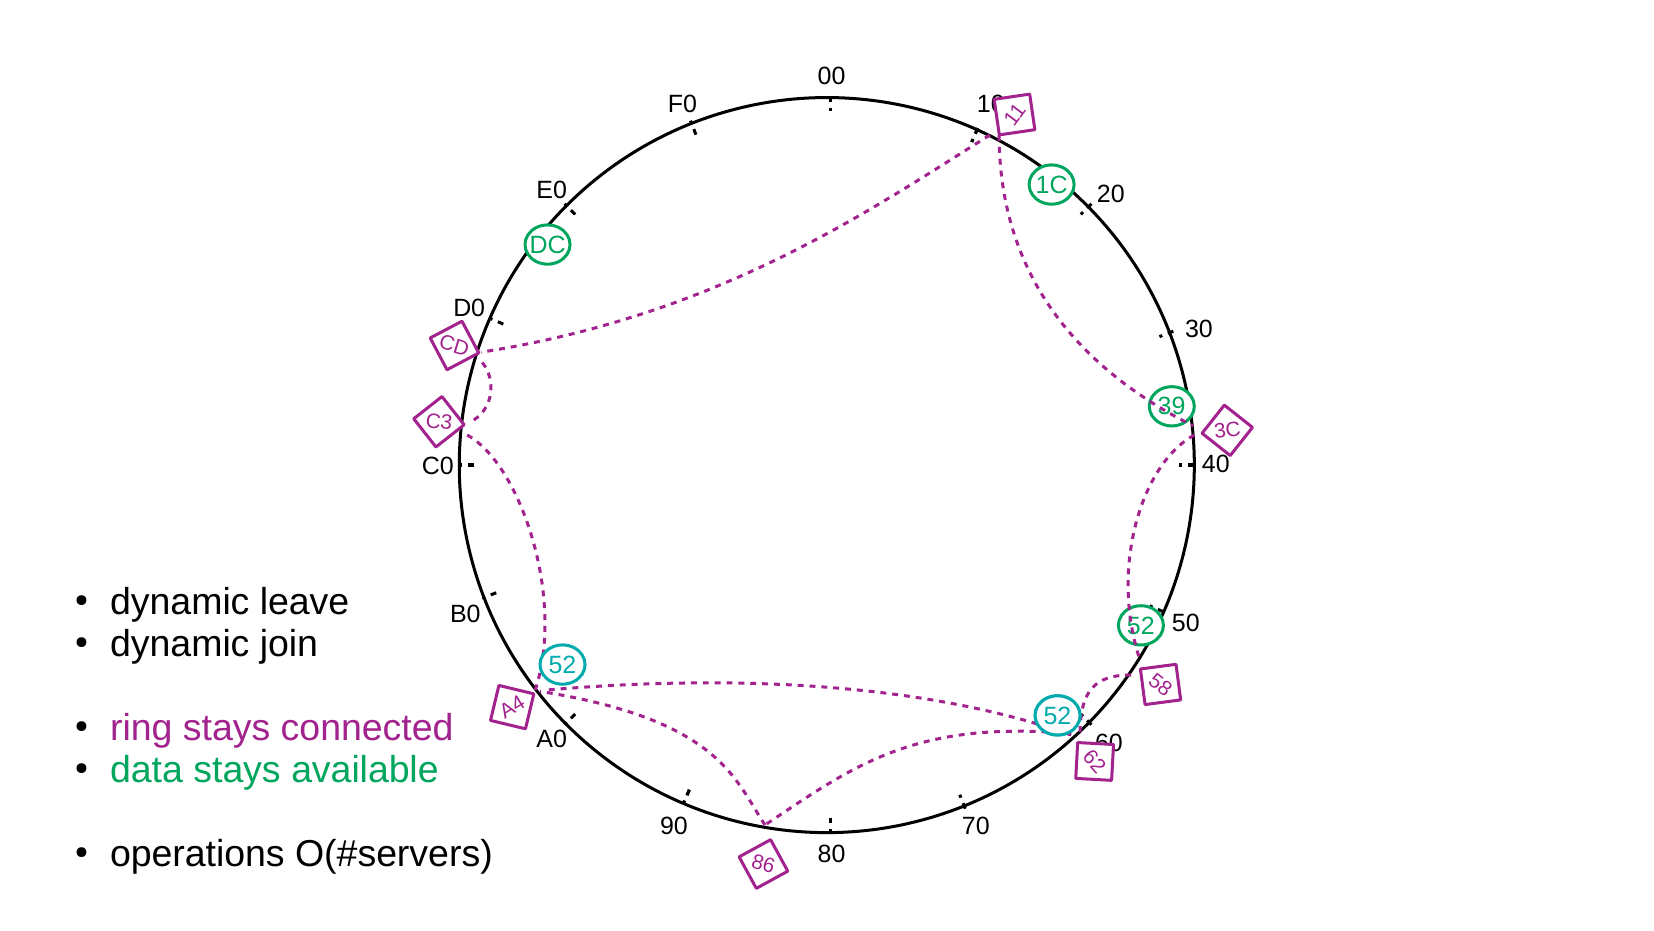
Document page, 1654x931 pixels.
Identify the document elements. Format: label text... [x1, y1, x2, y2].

text_box 80 [817, 840, 846, 869]
text_box E0 [536, 175, 568, 204]
text_box 11 [994, 94, 1035, 135]
text_box DC [525, 224, 571, 265]
text_box 3C [1202, 405, 1253, 456]
text_box A4 [511, 688, 534, 729]
text_box 20 [1096, 180, 1126, 209]
text_box 30 [1185, 315, 1214, 344]
text_box 52 [540, 644, 586, 685]
text_box 50 [1171, 609, 1201, 638]
text_box A0 [536, 724, 568, 753]
text_box 62 [1075, 742, 1114, 781]
text_box 00 [817, 61, 846, 91]
text_box 39 [1149, 386, 1195, 426]
text_box dynamic leave dynamic join ring stays connected data stays available [60, 573, 511, 825]
text_box F0 [667, 90, 698, 119]
text_box 90 [660, 811, 689, 841]
text_box CD [430, 321, 479, 370]
text_box 86 [739, 839, 788, 889]
text_box operations O(#servers) [60, 825, 526, 924]
text_box D0 [453, 294, 486, 323]
text_box 40 [1201, 450, 1231, 479]
text_box 60 [1095, 729, 1124, 758]
text_box C0 [421, 451, 455, 481]
text_box 70 [961, 811, 991, 841]
text_box 52 [1118, 605, 1164, 645]
text_box 10 [976, 90, 1006, 119]
text_box 52 [1035, 695, 1081, 736]
text_box 58 [1140, 664, 1181, 705]
text_box C3 [413, 396, 465, 447]
text_box 1C [1029, 164, 1075, 205]
